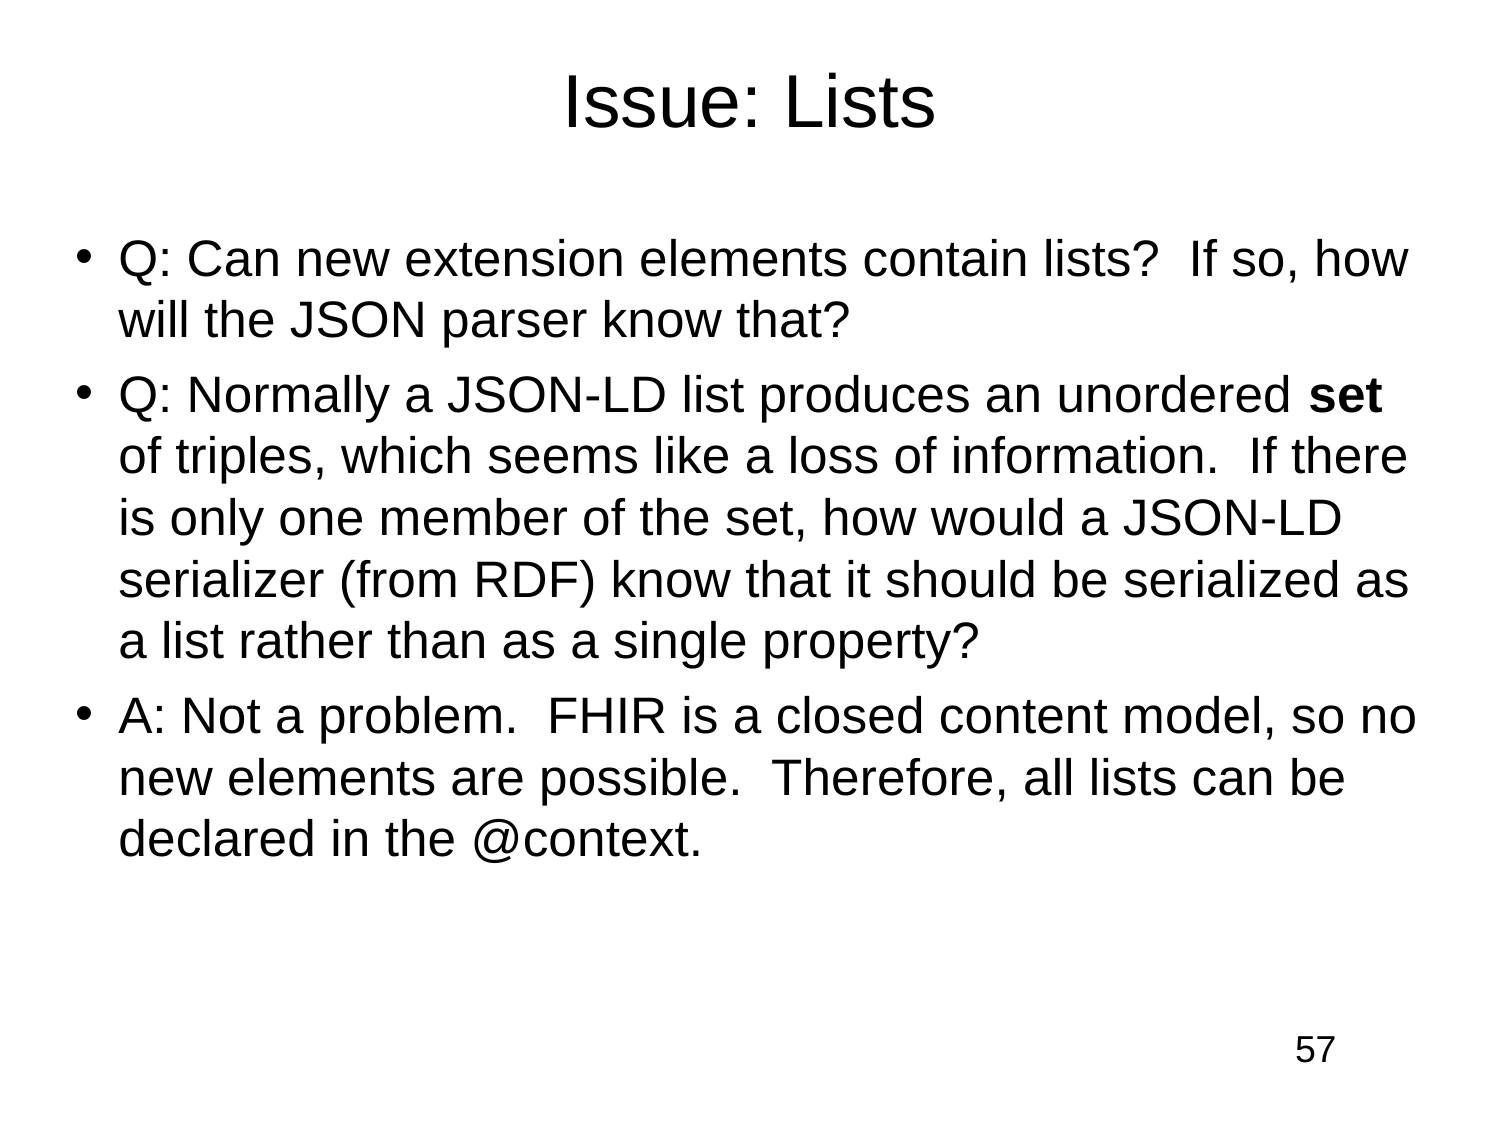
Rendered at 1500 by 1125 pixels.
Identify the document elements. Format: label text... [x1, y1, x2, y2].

title Issue: Lists [75, 3, 1425, 192]
list Q: Can new extension elements contain lists? If so, how will the JSON parser know that? Q: Normally a JSON-LD list produces an unordered set of triples, which seems like a loss of information. If there is only one member of the set, how would a JSON-LD serializer (from RDF) know that it should be serialized as a list rather than as a single property? A: Not a problem. FHIR is a closed content model, so no new elements are possible. Therefore, all lists can be declared in the @context. [75, 224, 1426, 878]
